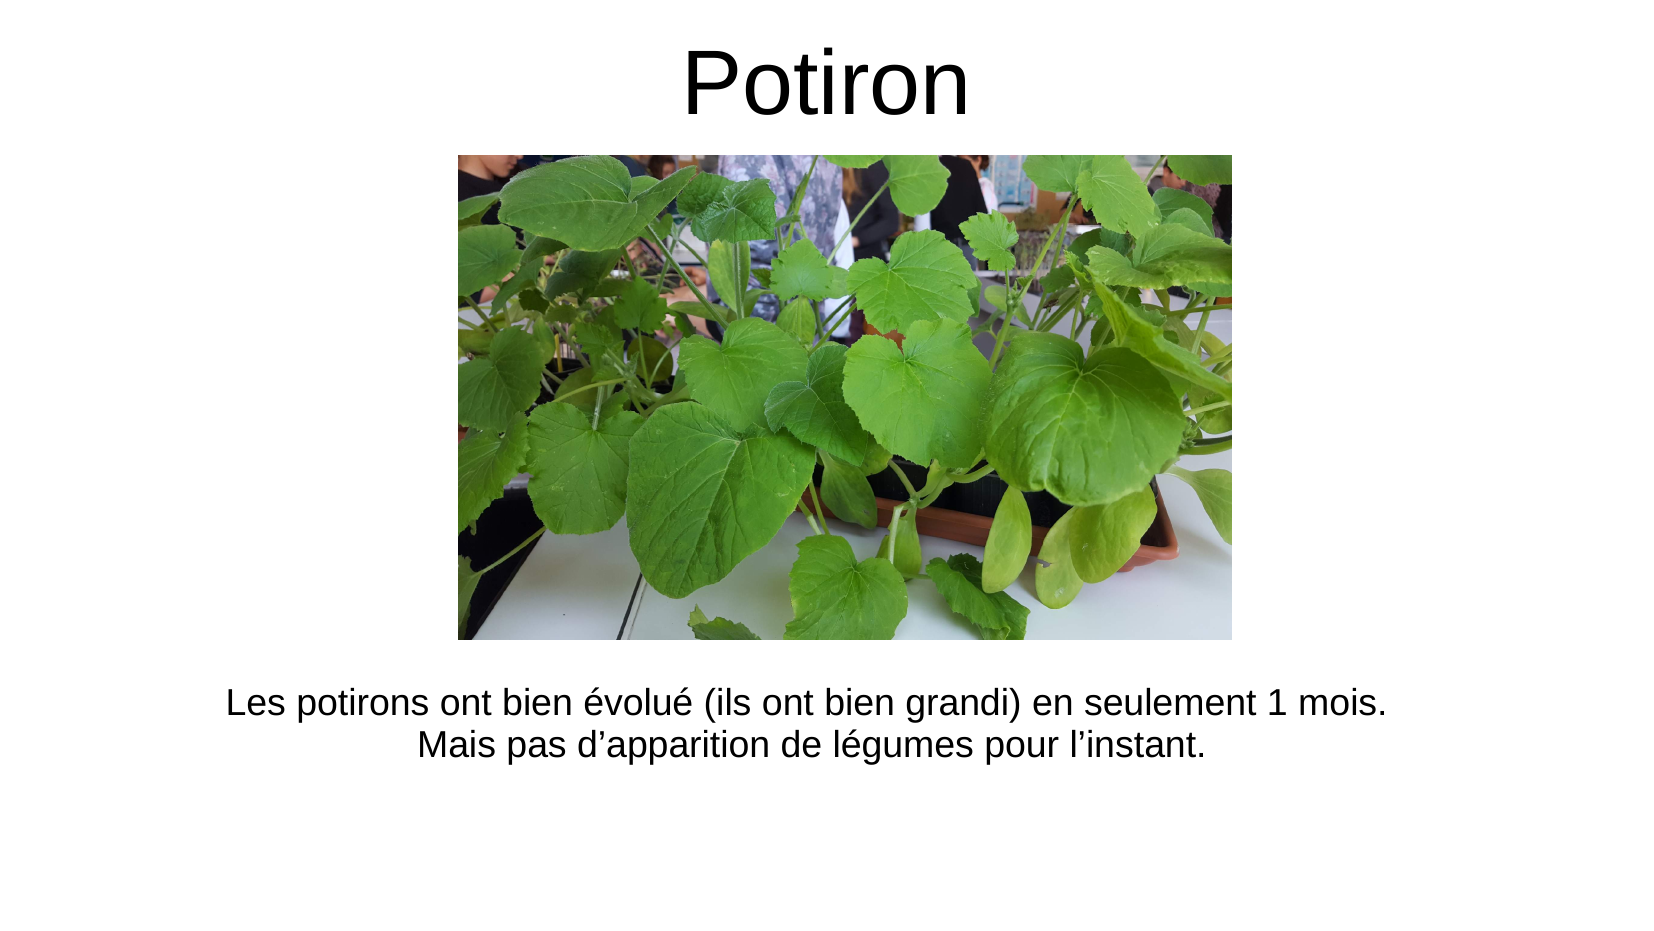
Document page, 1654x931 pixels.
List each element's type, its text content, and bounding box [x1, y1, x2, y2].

title Potiron [82, 0, 1571, 156]
picture [458, 155, 1232, 640]
text_box Les potirons ont bien évolué (ils ont bien grandi) en seulement 1 mois. Mais pas d’apparition de légumes pour l’instant. [6, 673, 1608, 776]
